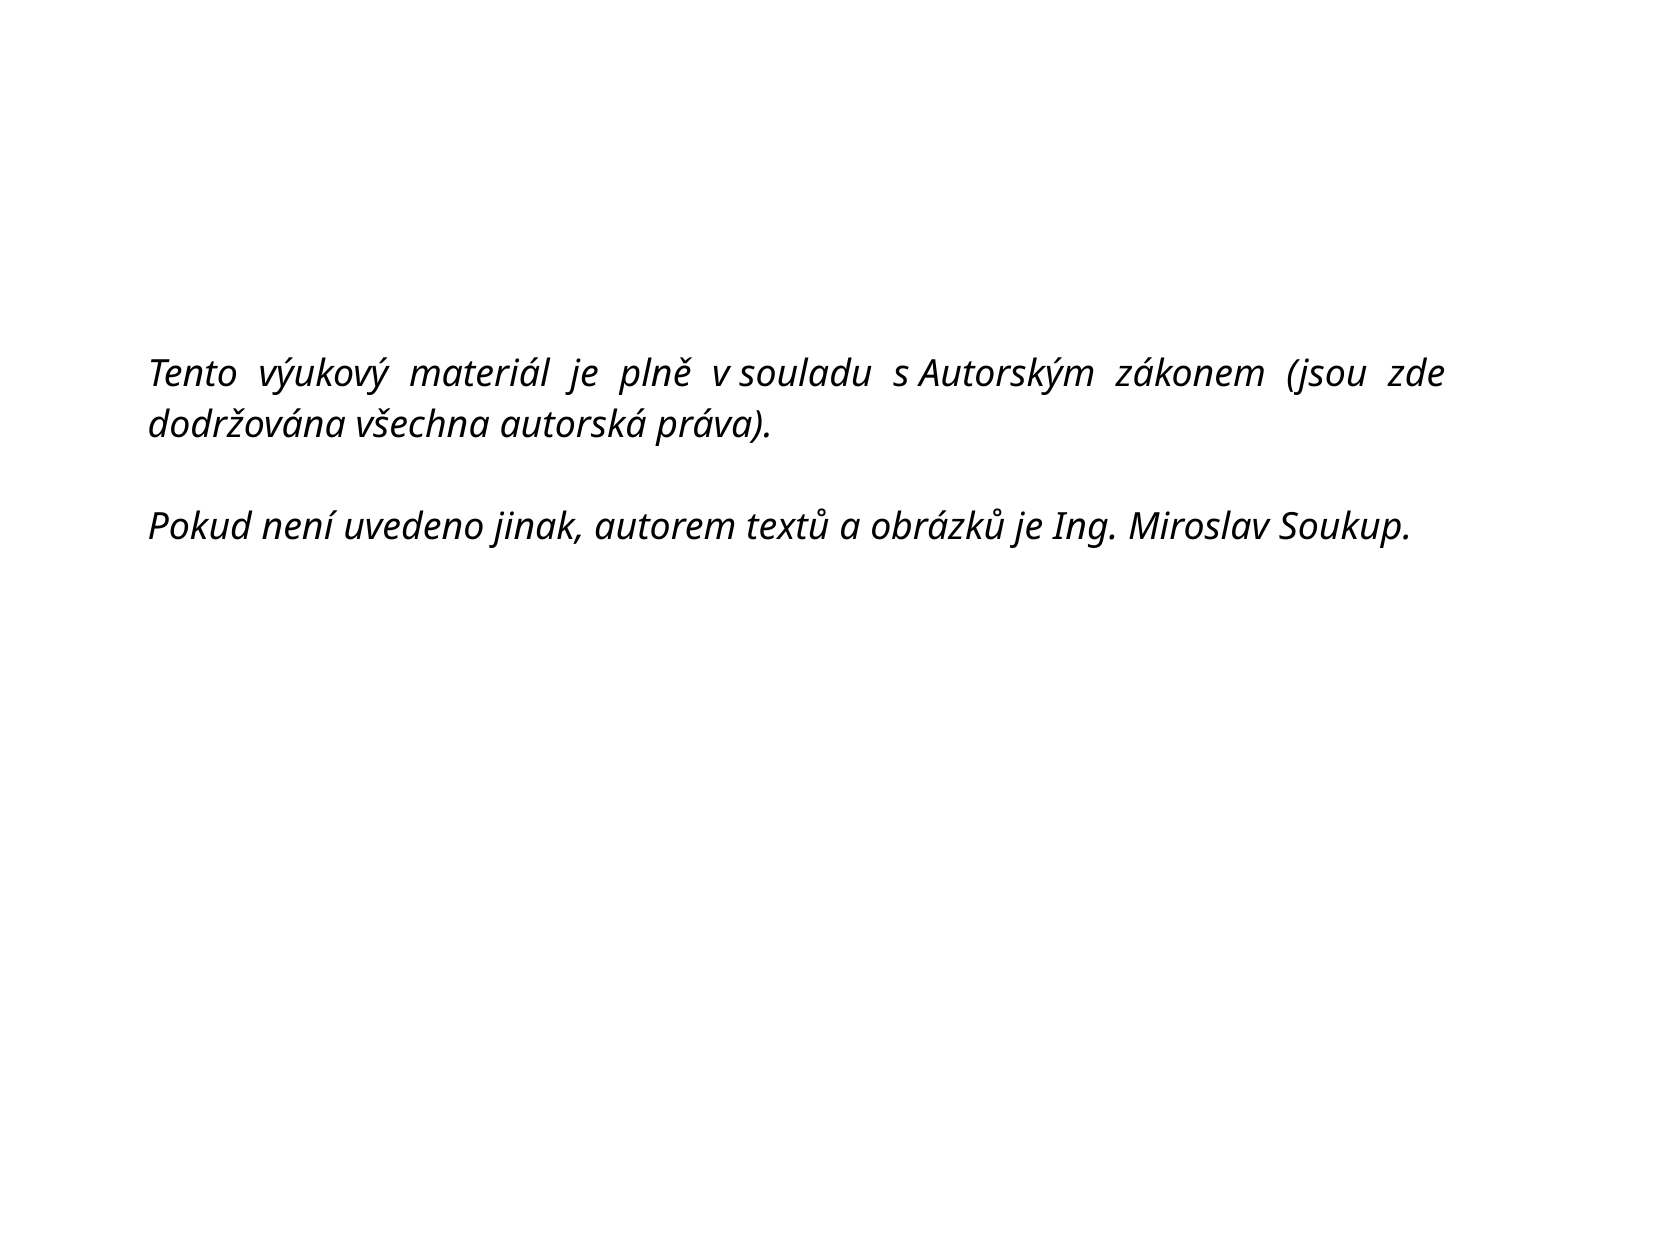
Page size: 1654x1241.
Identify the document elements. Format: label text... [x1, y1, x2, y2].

subtitle Tento výukový materiál je plně v souladu s Autorským zákonem (jsou zde dodržována všechna autorská práva). Pokud není uvedeno jinak, autorem textů a obrázků je Ing. Miroslav Soukup. [147, 33, 1447, 916]
